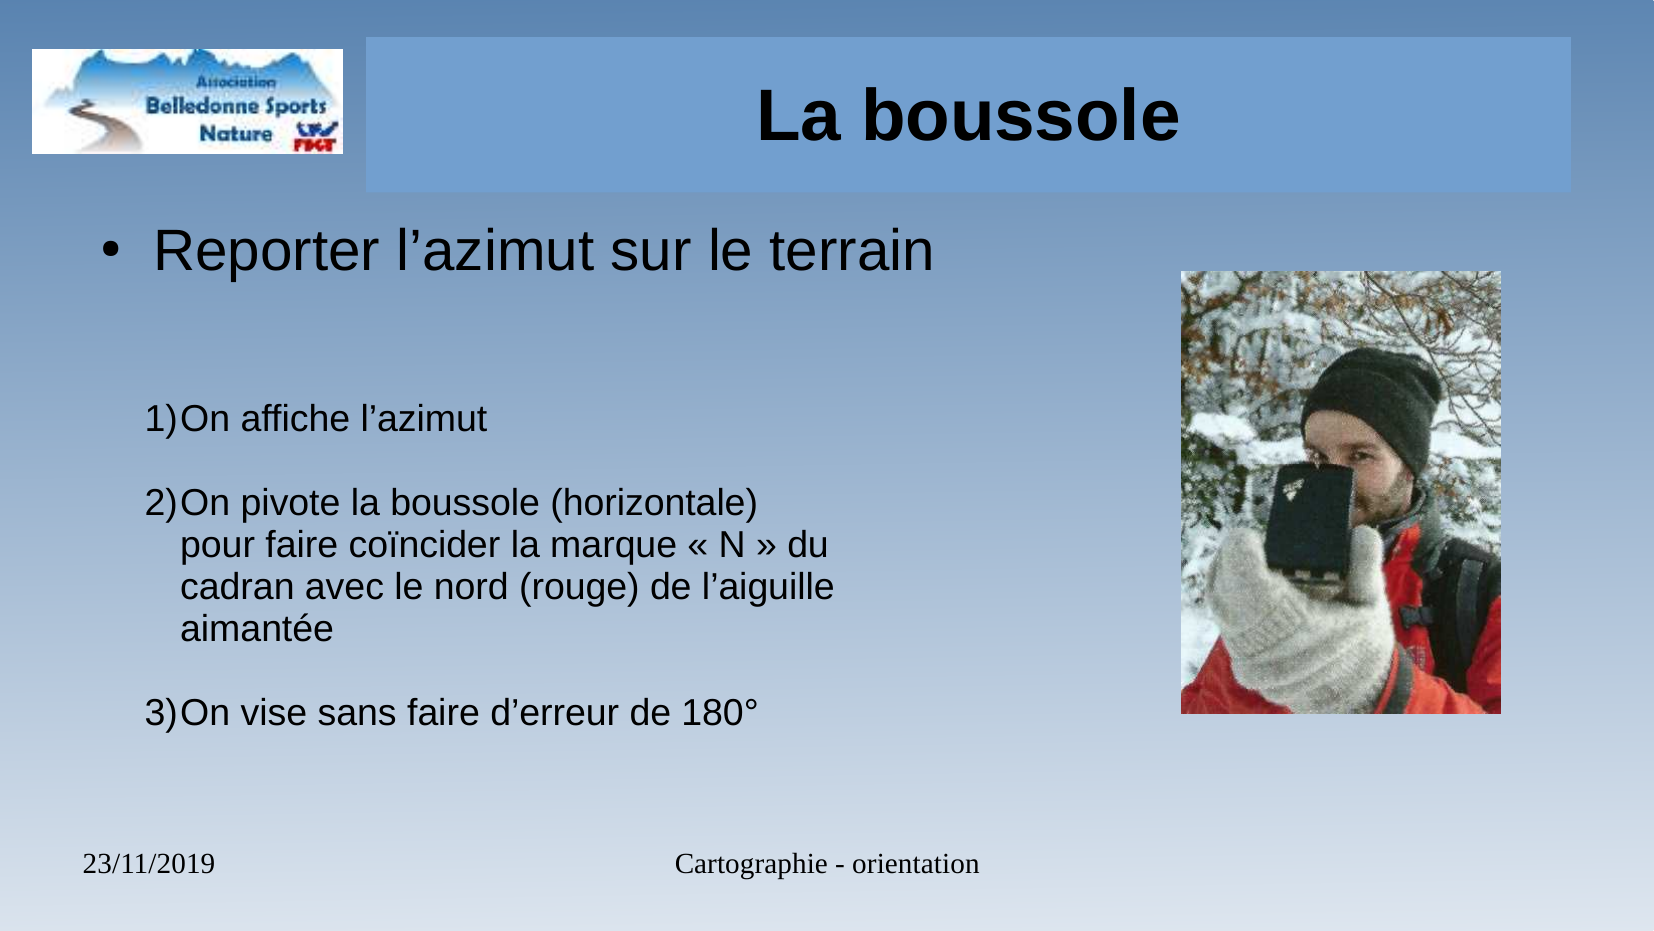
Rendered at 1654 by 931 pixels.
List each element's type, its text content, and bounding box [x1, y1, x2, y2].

picture [1181, 271, 1501, 714]
list Reporter l’azimut sur le terrain [82, 217, 993, 308]
picture [32, 49, 343, 154]
text_box On affiche l’azimut On pivote la boussole (horizontale) pour faire coïncider la marque « N » du cadran avec le nord (rouge) de l’aiguille aimantée On vise sans faire d’erreur de 180° [129, 389, 934, 741]
title La boussole [366, 37, 1571, 193]
